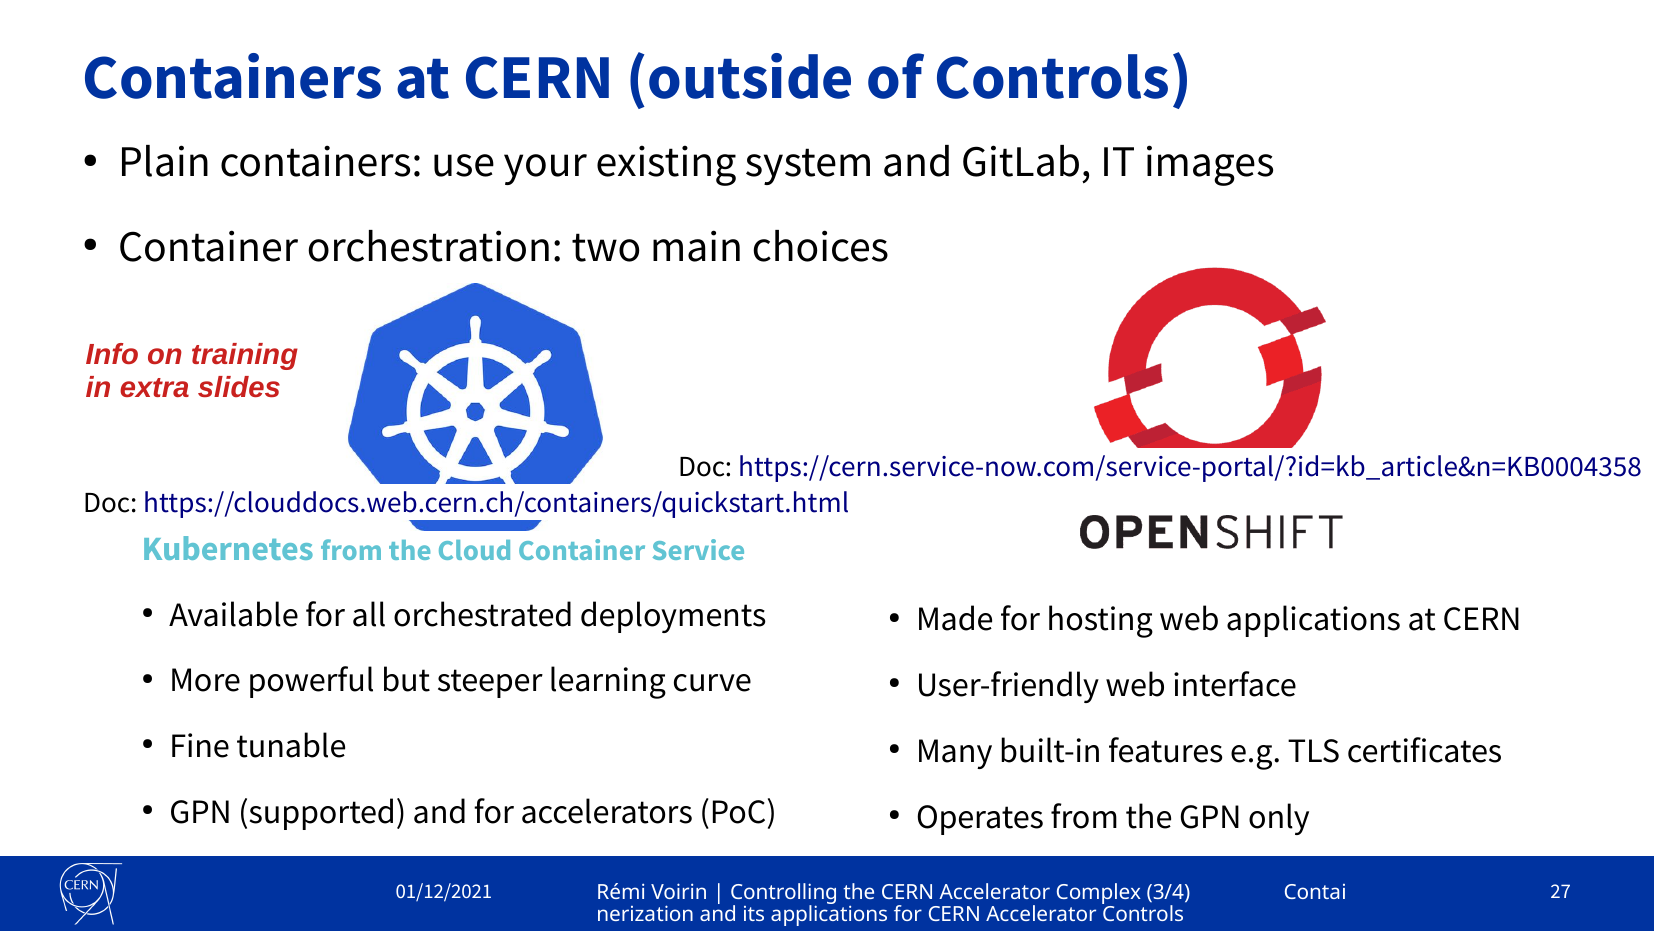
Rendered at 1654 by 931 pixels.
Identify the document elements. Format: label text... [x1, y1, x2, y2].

text_box Info on training in extra slides [70, 330, 355, 438]
list Kubernetes from the Cloud Container Service Available for all orchestrated deployments More powerful but steeper learning curve Fine tunable GPN (supported) and for accelerators (PoC) [141, 526, 851, 839]
text_box Doc: https://clouddocs.web.cern.ch/containers/quickstart.html [59, 484, 875, 520]
text_box Doc: https://cern.service-now.com/service-portal/?id=kb_article&n=KB0004358 [755, 448, 1571, 485]
list Plain containers: use your existing system and GitLab, IT images Container orchestration: two main choices [82, 133, 1536, 296]
list Made for hosting web applications at CERN User-friendly web interface Many built-in features e.g. TLS certificates Operates from the GPN only [888, 531, 1598, 844]
picture [291, 520, 662, 526]
picture [56, 859, 127, 928]
title Containers at CERN (outside of Controls) [82, 37, 1571, 193]
picture [291, 283, 662, 484]
picture [921, 485, 1501, 531]
picture [921, 208, 1501, 448]
